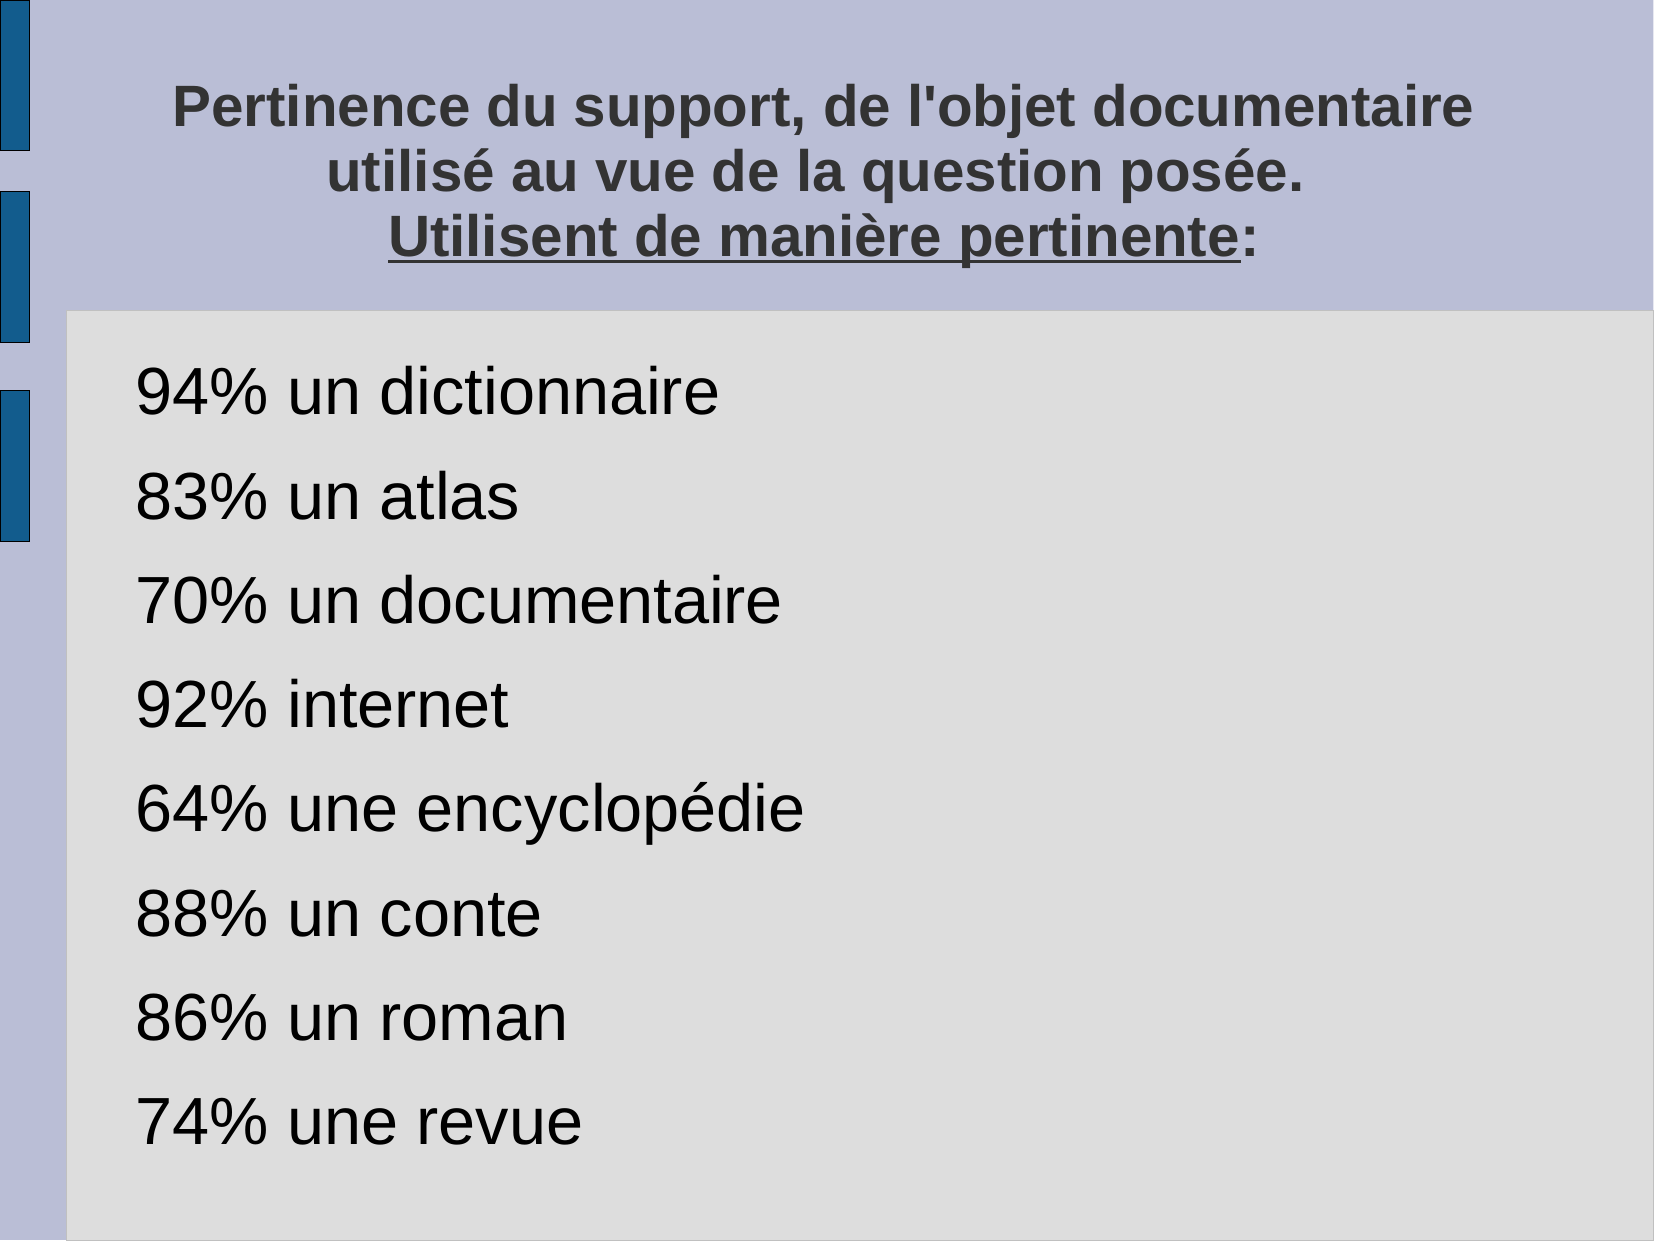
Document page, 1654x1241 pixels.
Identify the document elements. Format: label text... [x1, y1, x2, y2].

list 94% un dictionnaire 83% un atlas 70% un documentaire 92% internet 64% une encyclopédie 88% un conte 86% un roman 74% une revue [118, 354, 1531, 1160]
title Pertinence du support, de l'objet documentaire utilisé au vue de la question posée. Utilisent de manière pertinente: [118, 71, 1531, 272]
